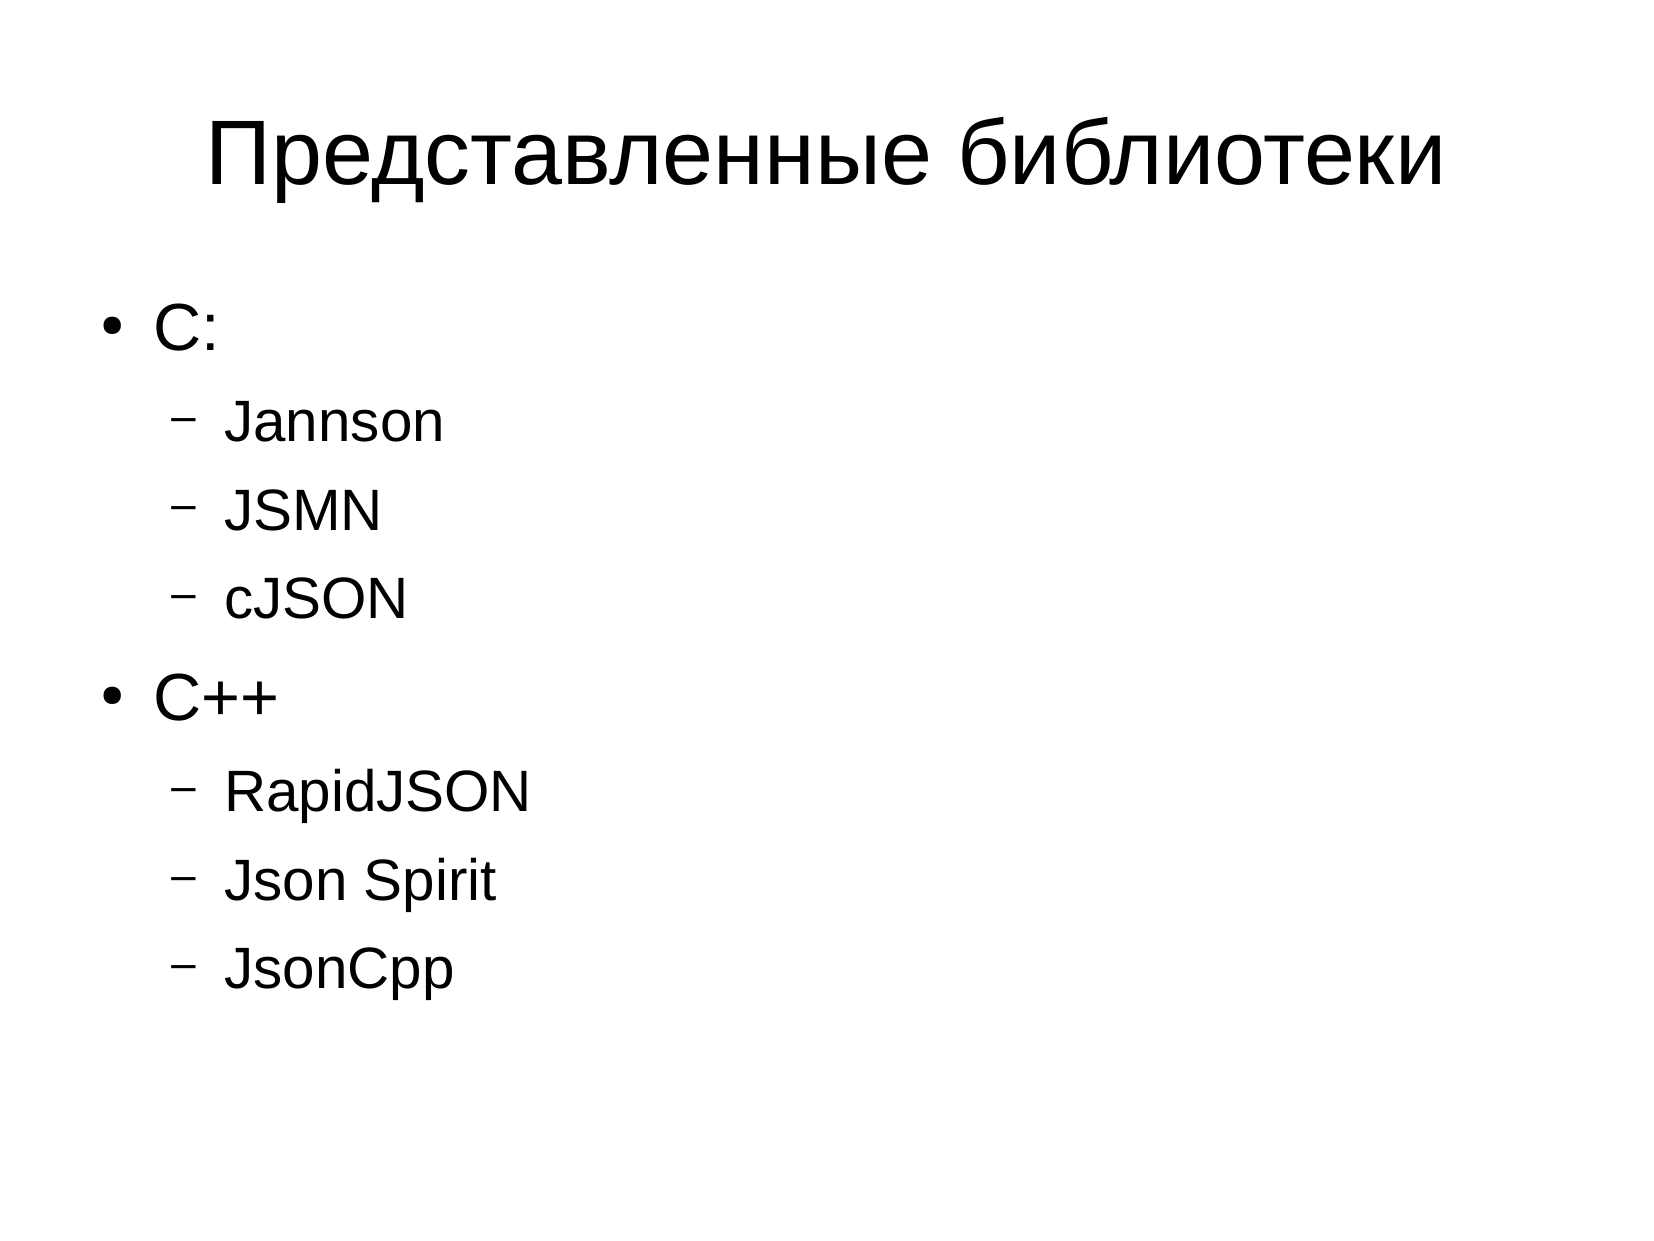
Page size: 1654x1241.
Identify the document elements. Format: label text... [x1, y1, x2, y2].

list C: Jannson JSMN cJSON С++ RapidJSON Json Spirit JsonCpp [82, 290, 1571, 1010]
title Представленные библиотеки [82, 49, 1571, 257]
